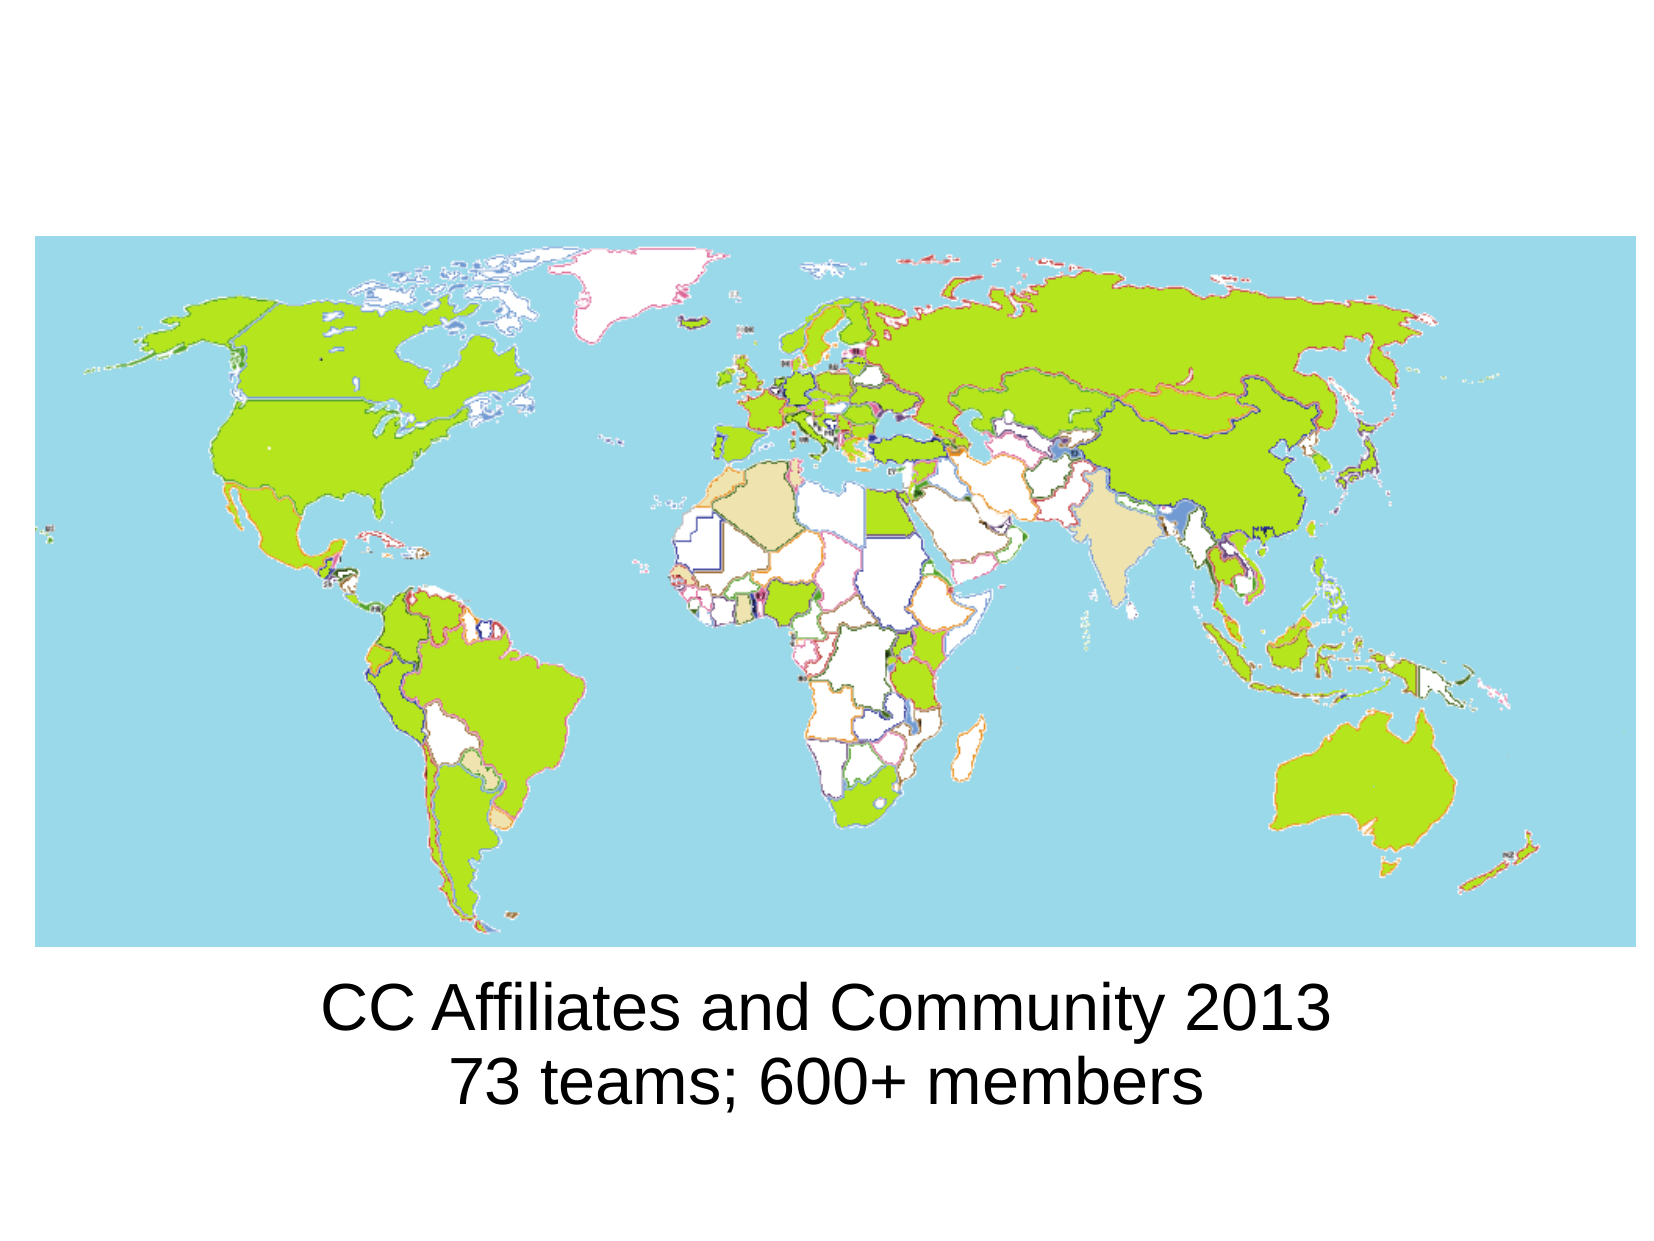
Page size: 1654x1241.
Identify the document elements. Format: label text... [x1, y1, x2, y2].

picture [35, 236, 1636, 948]
subtitle CC Affiliates and Community 2013 73 teams; 600+ members [82, 969, 1571, 1120]
